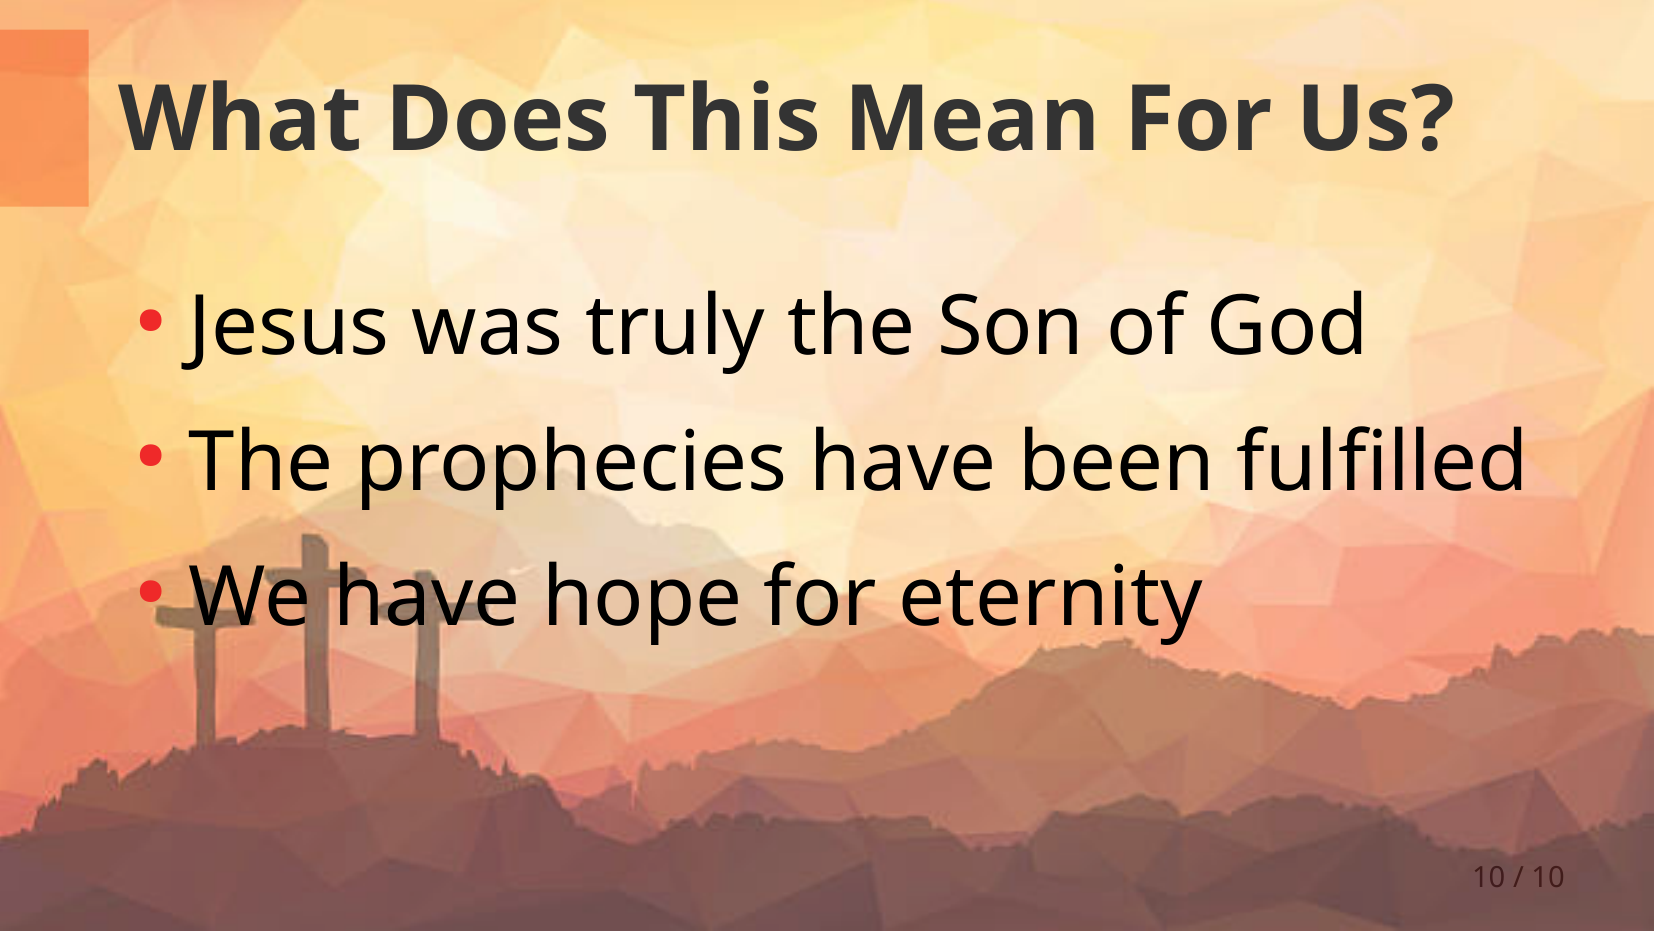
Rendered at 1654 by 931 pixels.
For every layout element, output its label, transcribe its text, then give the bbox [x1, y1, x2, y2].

title What Does This Mean For Us? [118, 37, 1571, 193]
picture [0, 0, 1654, 931]
list Jesus was truly the Son of God The prophecies have been fulfilled We have hope for eternity [118, 265, 1536, 806]
